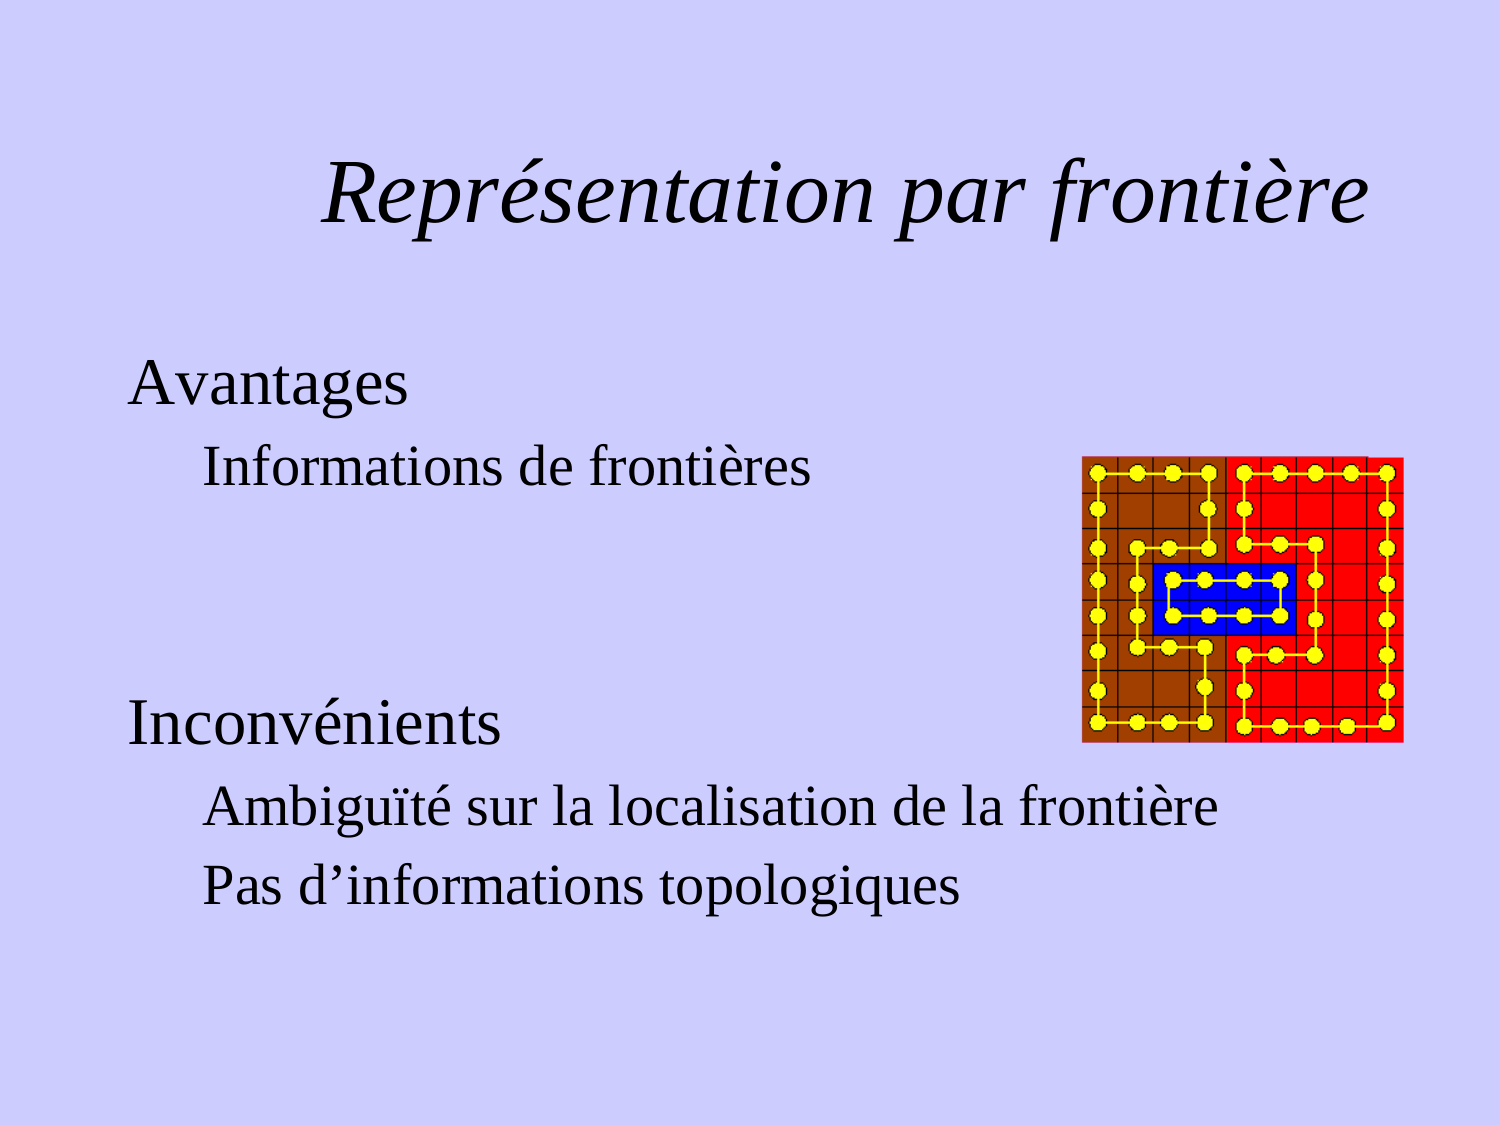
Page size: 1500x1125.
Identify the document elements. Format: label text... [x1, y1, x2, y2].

picture [1062, 435, 1429, 763]
title Représentation par frontière [112, 62, 1388, 250]
list Avantages Informations de frontières Inconvénients Ambiguïté sur la localisation de la frontière Pas d’informations topologiques [112, 337, 1388, 1013]
